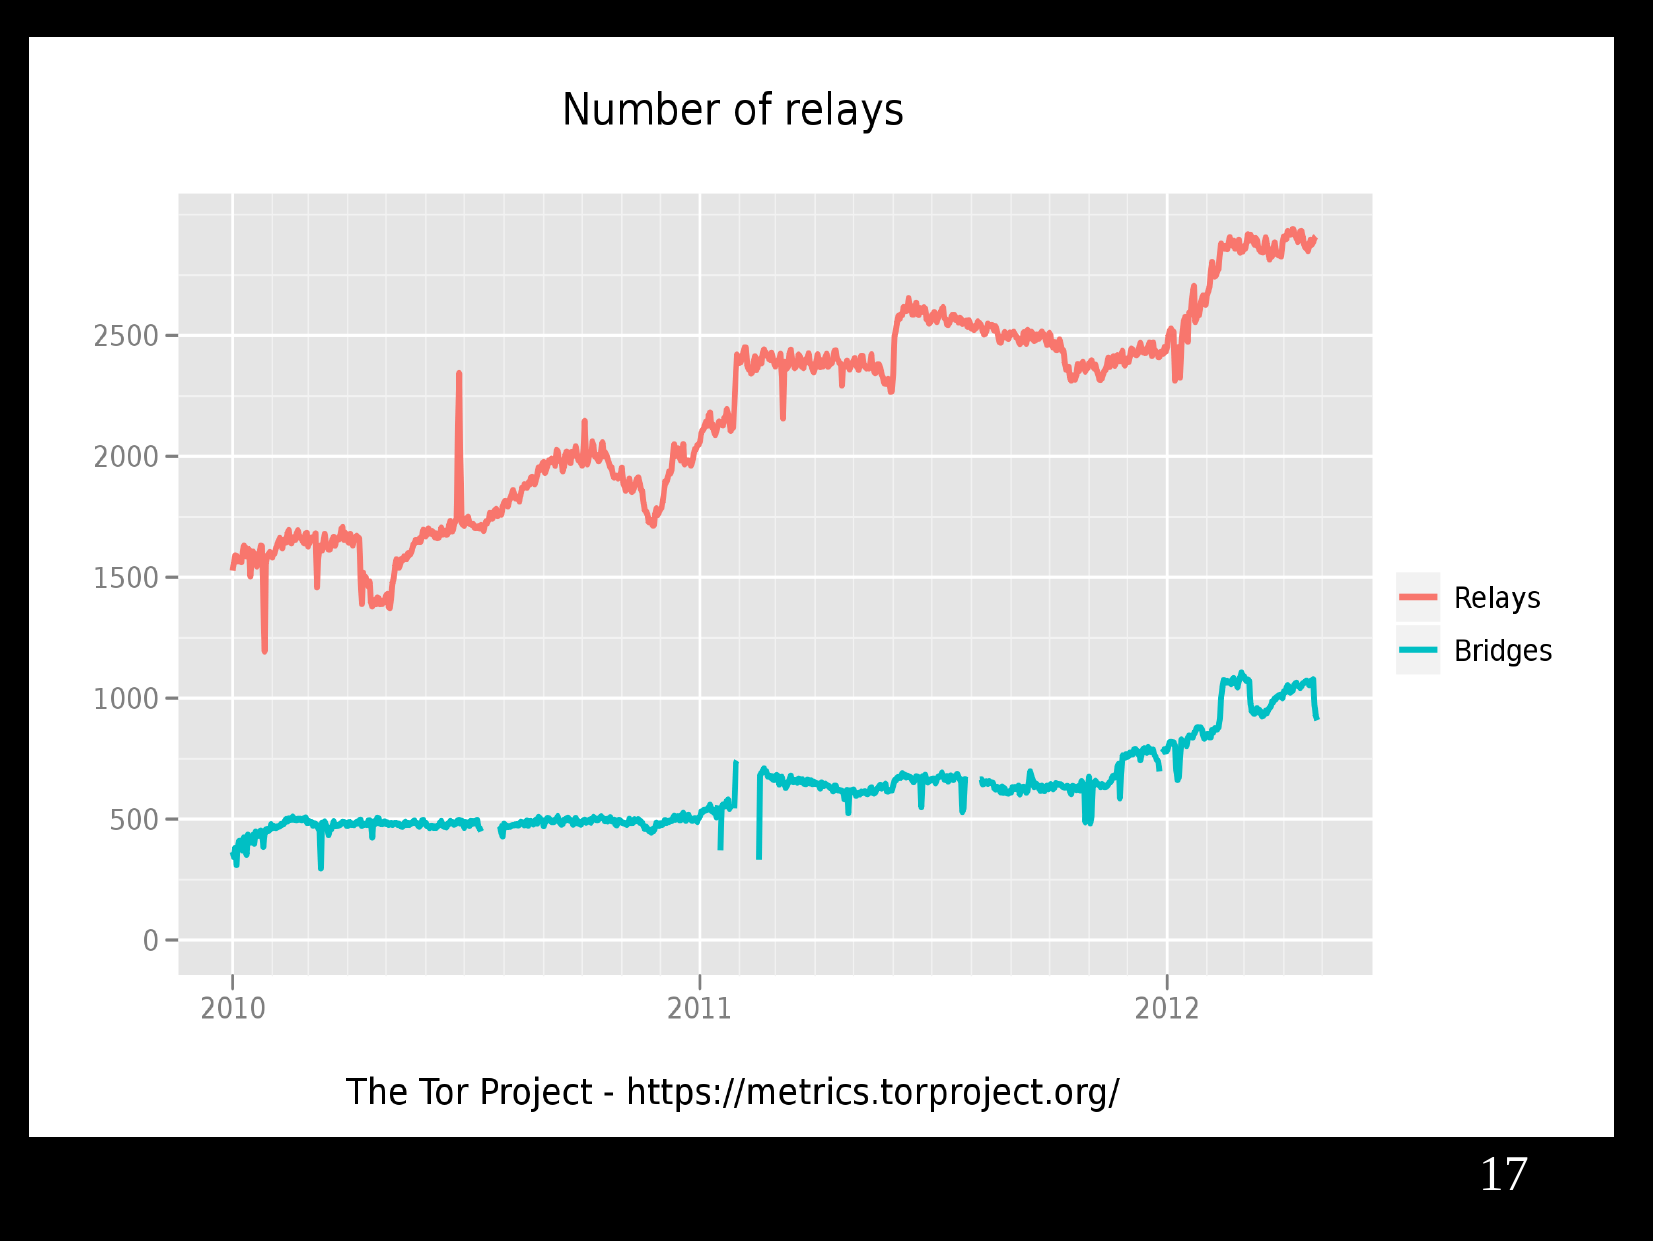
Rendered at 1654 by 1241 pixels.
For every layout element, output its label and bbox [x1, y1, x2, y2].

picture [29, 37, 1614, 1137]
